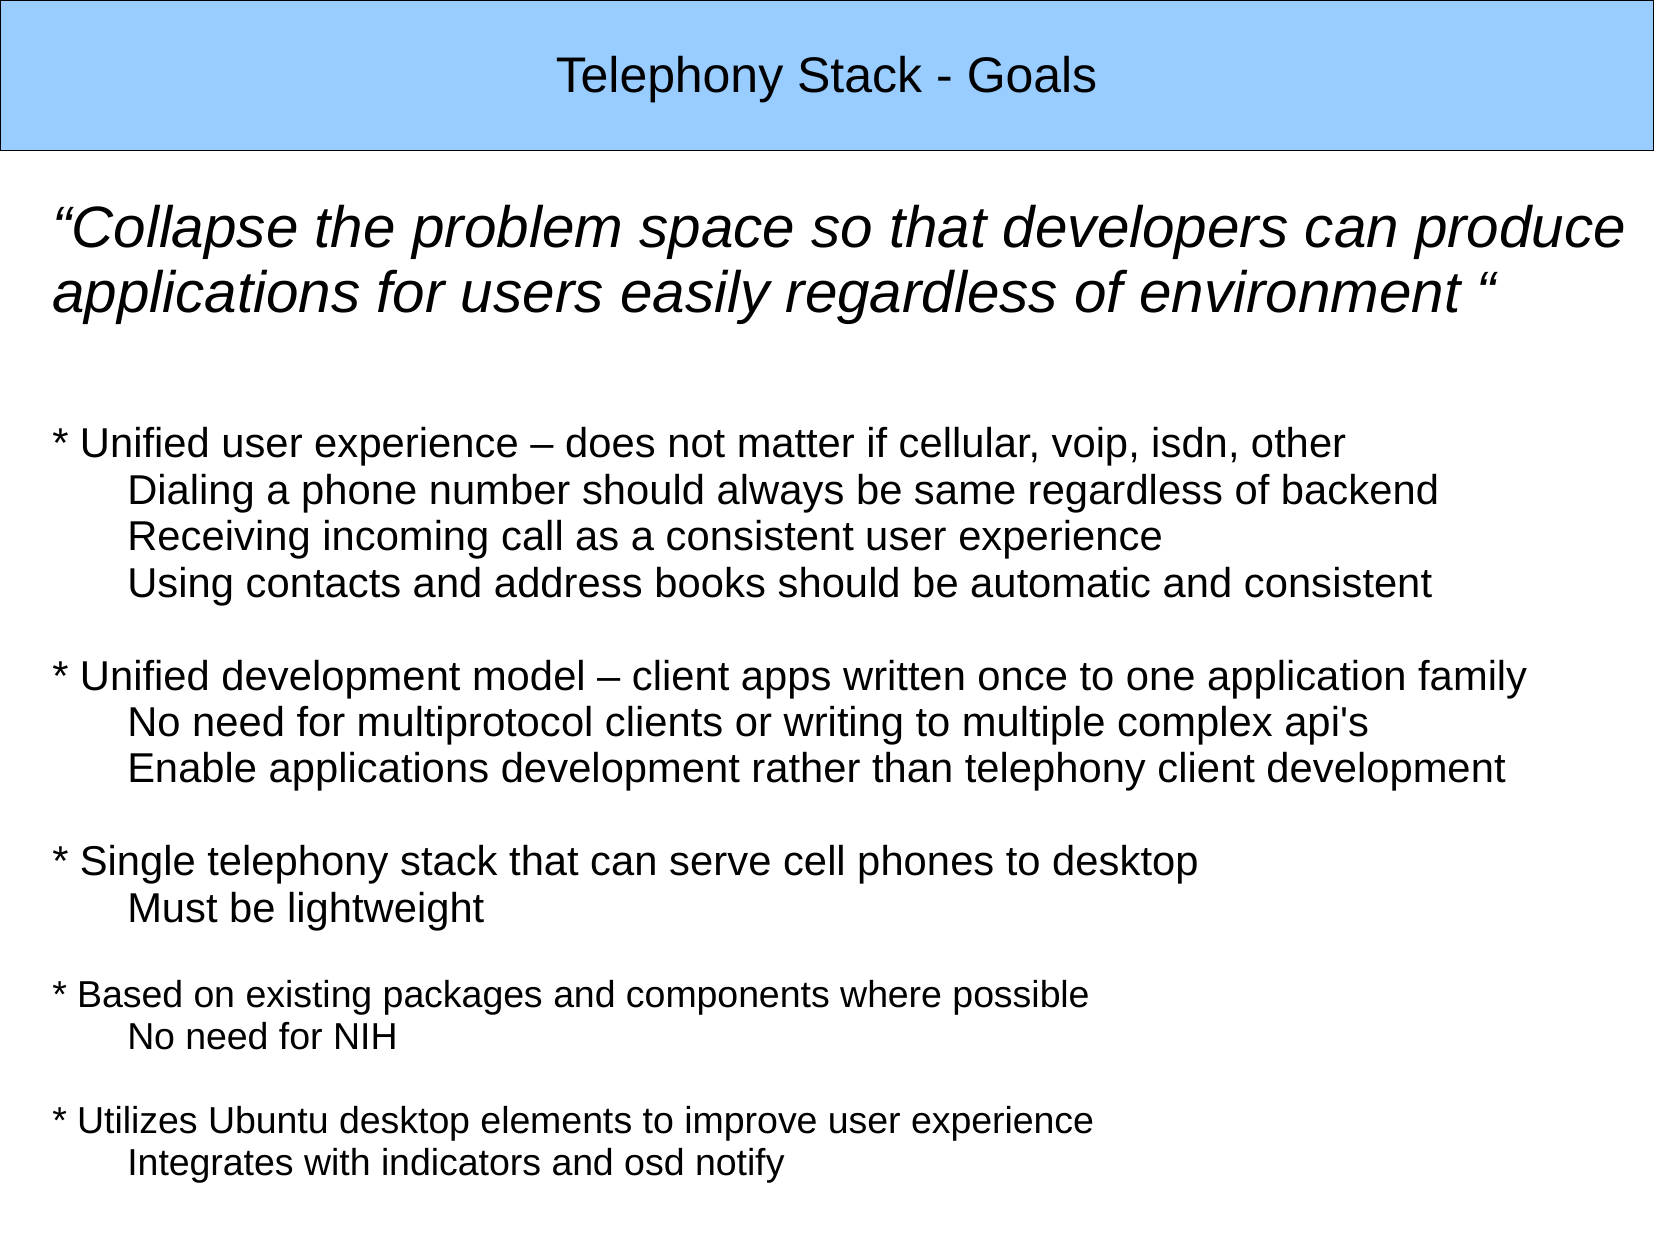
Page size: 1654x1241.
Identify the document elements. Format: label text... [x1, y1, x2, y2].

text_box * Unified user experience – does not matter if cellular, voip, isdn, other Dialing a phone number should always be same regardless of backend Receiving incoming call as a consistent user experience Using contacts and address books should be automatic and consistent * Unified development model – client apps written once to one application family No need for multiprotocol clients or writing to multiple complex api's Enable applications development rather than telephony client development * Single telephony stack that can serve cell phones to desktop Must be lightweight * Based on existing packages and components where possible No need for NIH * Utilizes Ubuntu desktop elements to improve user experience Integrates with indicators and osd notify [37, 412, 1543, 1233]
text_box “Collapse the problem space so that developers can produce applications for users easily regardless of environment “ [37, 187, 1643, 333]
text_box Telephony Stack - Goals [0, 0, 1654, 151]
